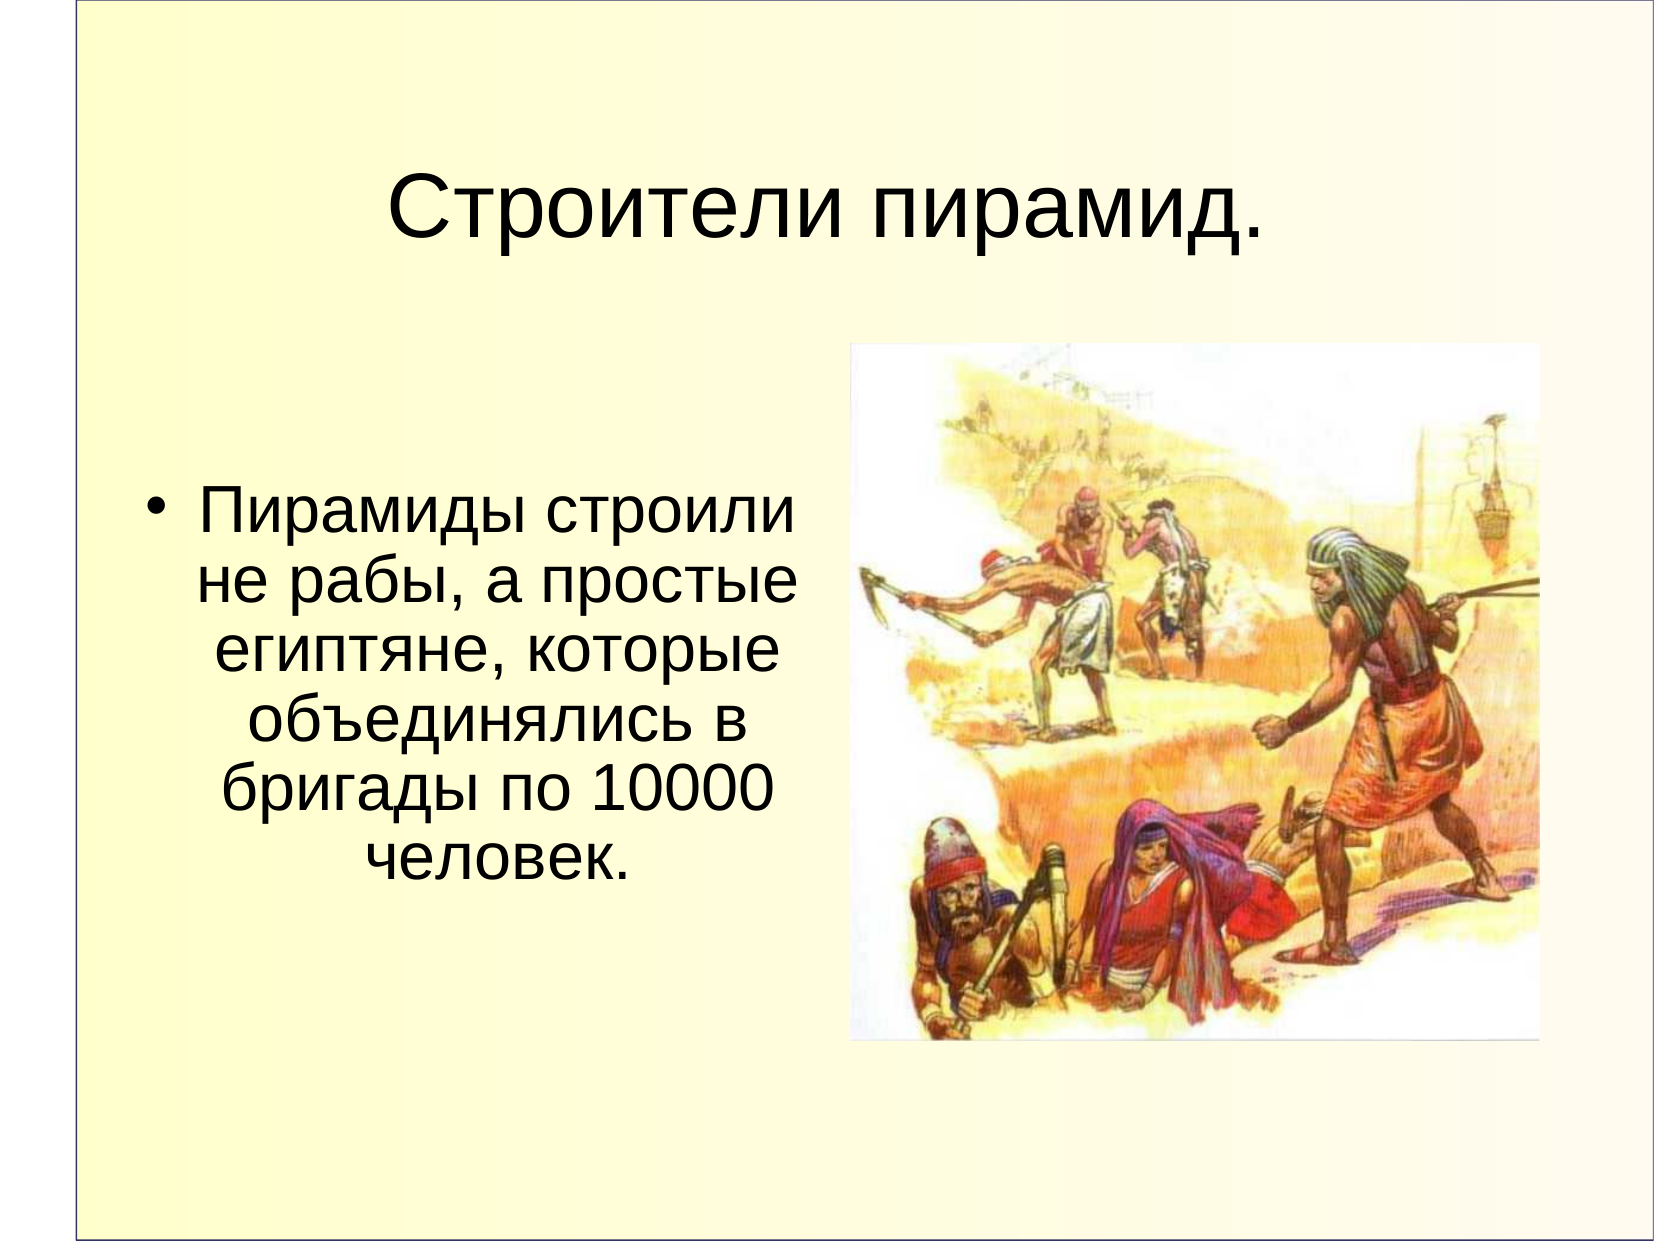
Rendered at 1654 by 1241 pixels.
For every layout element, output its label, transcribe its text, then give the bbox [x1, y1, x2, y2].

title Строители пирамид. [121, 110, 1534, 303]
picture [850, 343, 1540, 1041]
list Пирамиды строили не рабы, а простые египтяне, которые объединялись в бригады по 10000 человек. [118, 472, 808, 945]
